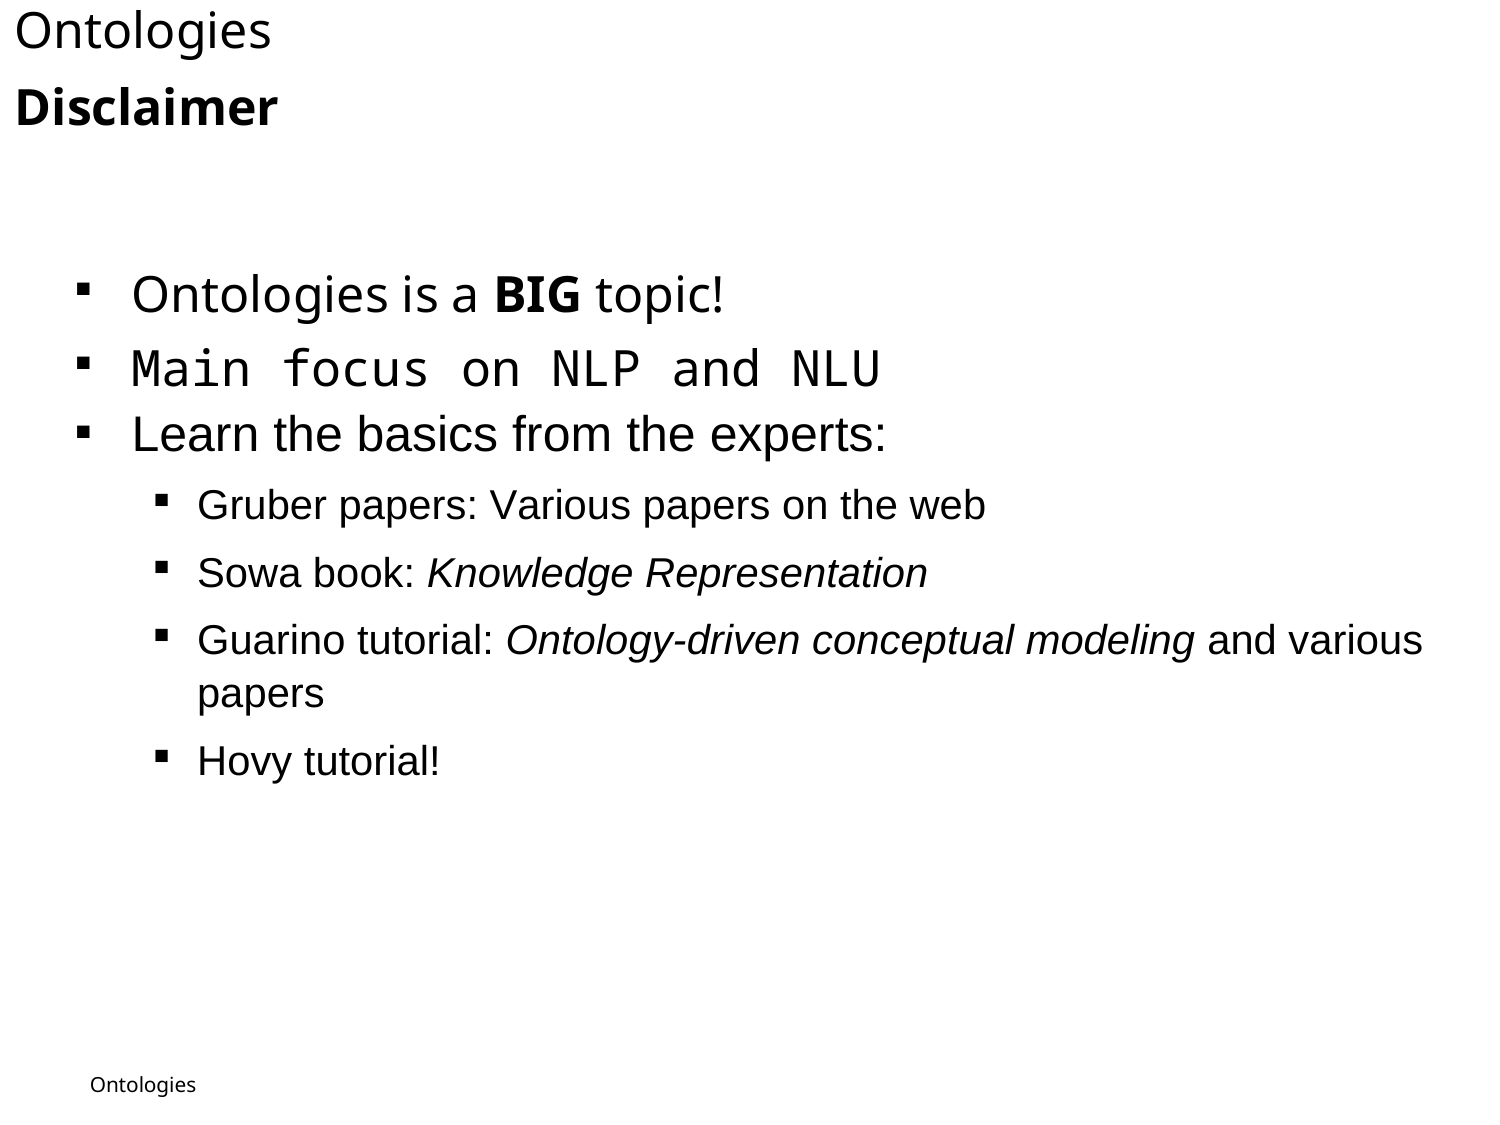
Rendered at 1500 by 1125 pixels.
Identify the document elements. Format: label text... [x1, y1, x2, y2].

title Ontologies Disclaimer [0, 0, 1400, 150]
list Ontologies is a BIG topic! Main focus on NLP and NLU Learn the basics from the experts: Gruber papers: Various papers on the web Sowa book: Knowledge Representation Guarino tutorial: Ontology-driven conceptual modeling and various papers Hovy tutorial! [62, 174, 1463, 1013]
